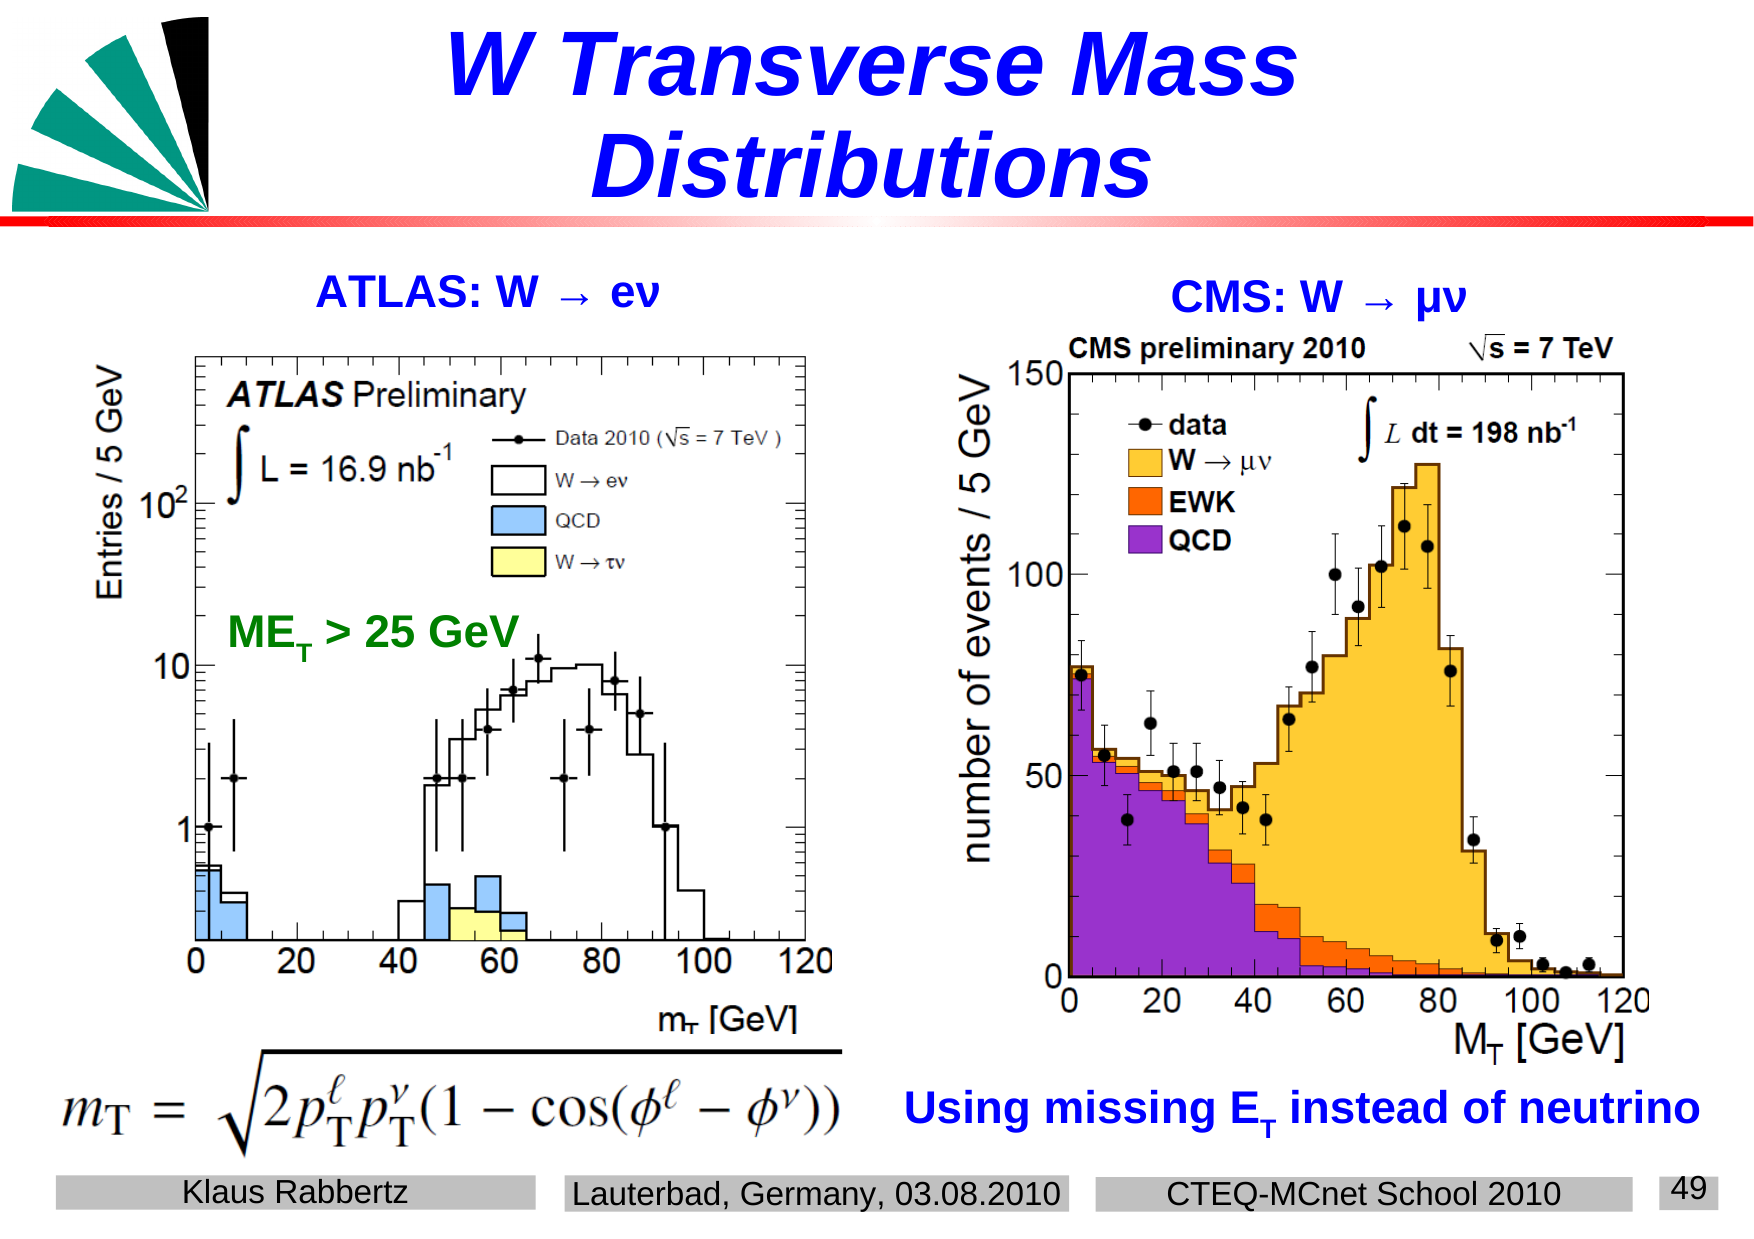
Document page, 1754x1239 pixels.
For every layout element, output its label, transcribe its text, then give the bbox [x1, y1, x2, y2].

picture [12, 17, 209, 214]
title W Transverse Mass Distributions [220, 11, 1525, 218]
text_box ATLAS: W → eν [303, 260, 674, 325]
picture [56, 342, 854, 1168]
text_box Using missing ET instead of neutrino [891, 1075, 1727, 1152]
picture [953, 328, 1649, 1069]
text_box CMS: W → μν [1158, 264, 1481, 328]
text_box MET > 25 GeV [215, 599, 532, 675]
